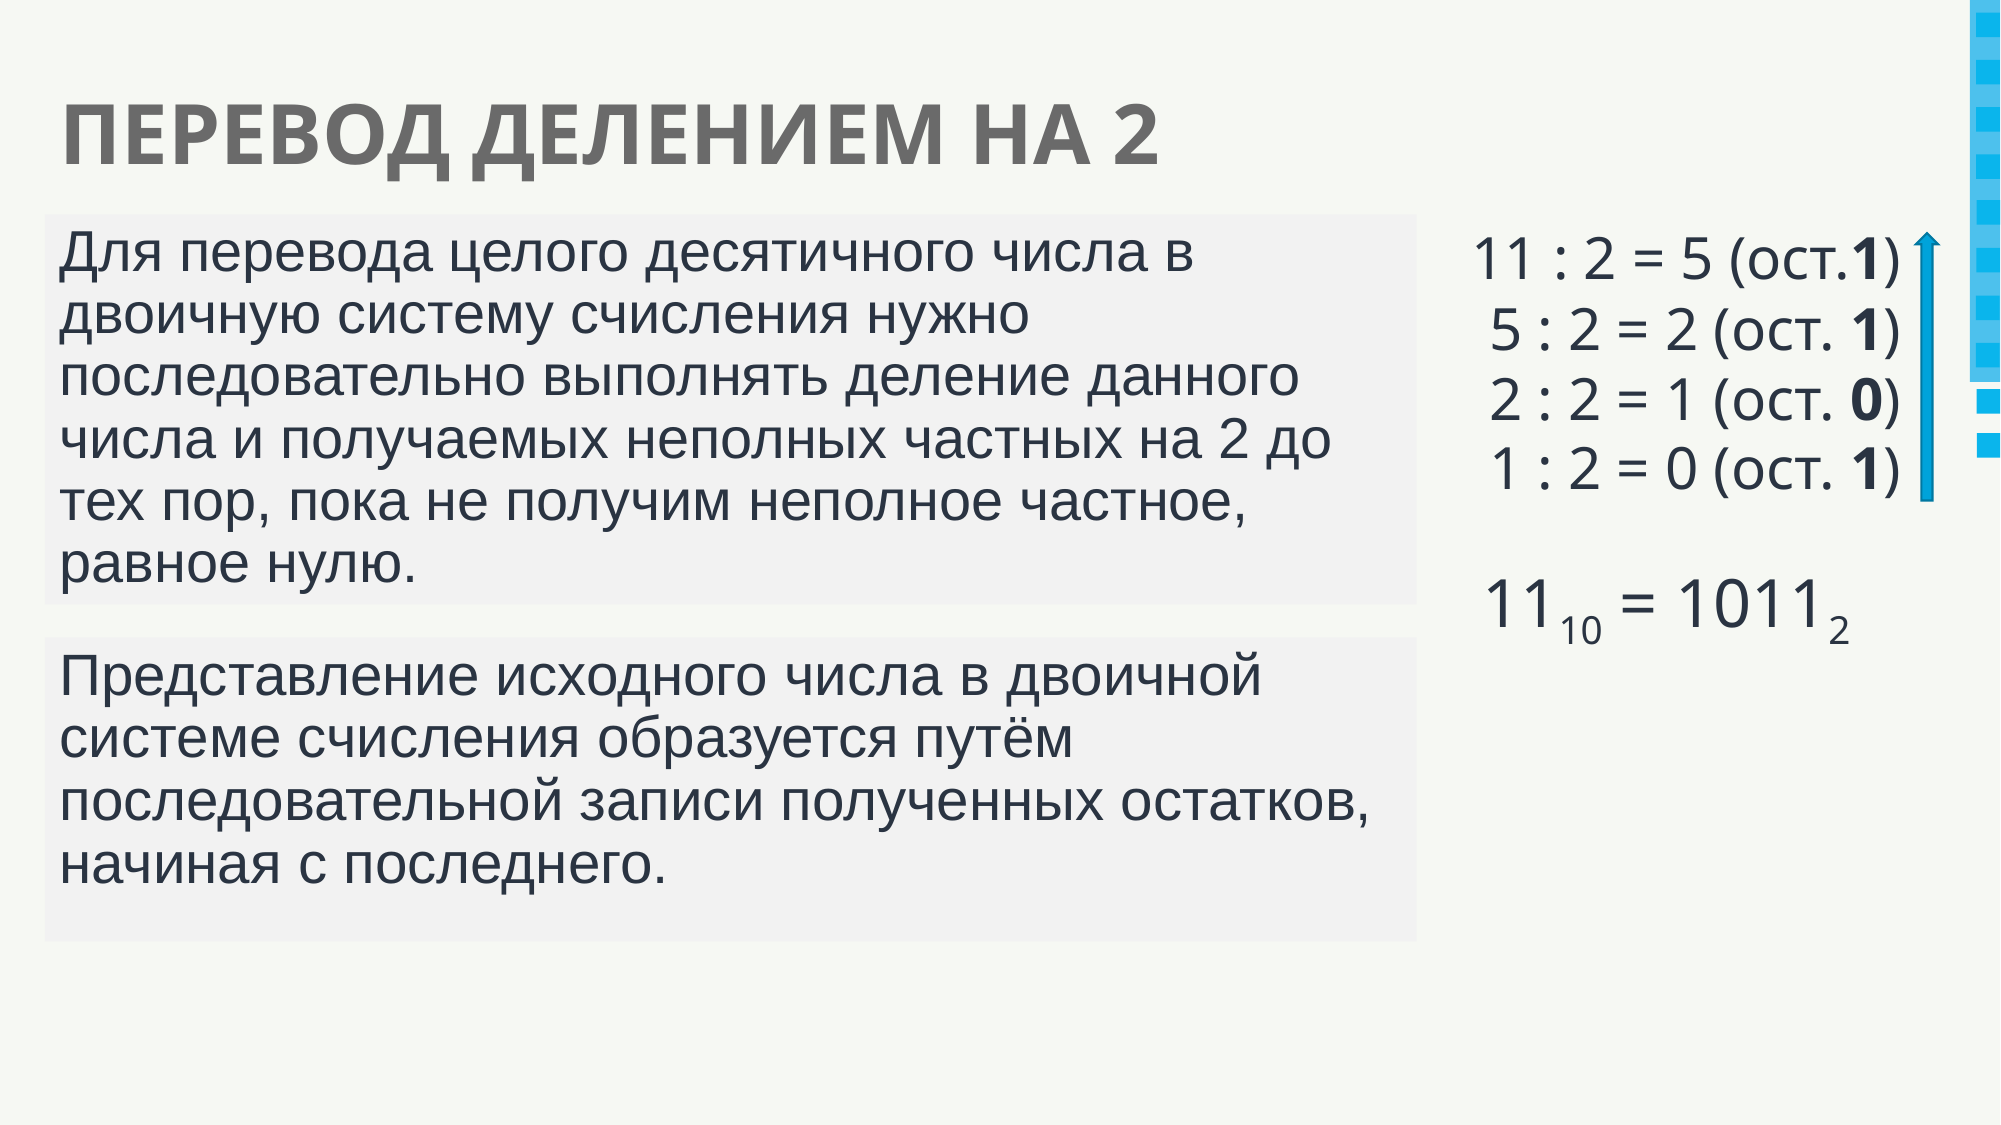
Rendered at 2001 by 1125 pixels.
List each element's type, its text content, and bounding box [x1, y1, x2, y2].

text_box 1110 = 10112 [1467, 553, 1968, 660]
title ПЕРЕВОД ДЕЛЕНИЕМ НА 2 [44, 29, 1950, 247]
text_box [1915, 233, 1939, 501]
list Для перевода целого десятичного числа в двоичную систему счисления нужно последовательно выполнять деление данного числа и получаемых неполных частных на 2 до тех пор, пока не получим неполное частное, равное нулю. [44, 247, 1417, 605]
text_box Представление исходного числа в двоичной системе счисления образуется путём последовательной записи полученных остатков, начиная с последнего. [44, 637, 1417, 942]
text_box 11 : 2 = 5 (ост.1) 5 : 2 = 2 (ост. 1) 2 : 2 = 1 (ост. 0) 1 : 2 = 0 (ост. 1) [1416, 214, 1916, 509]
